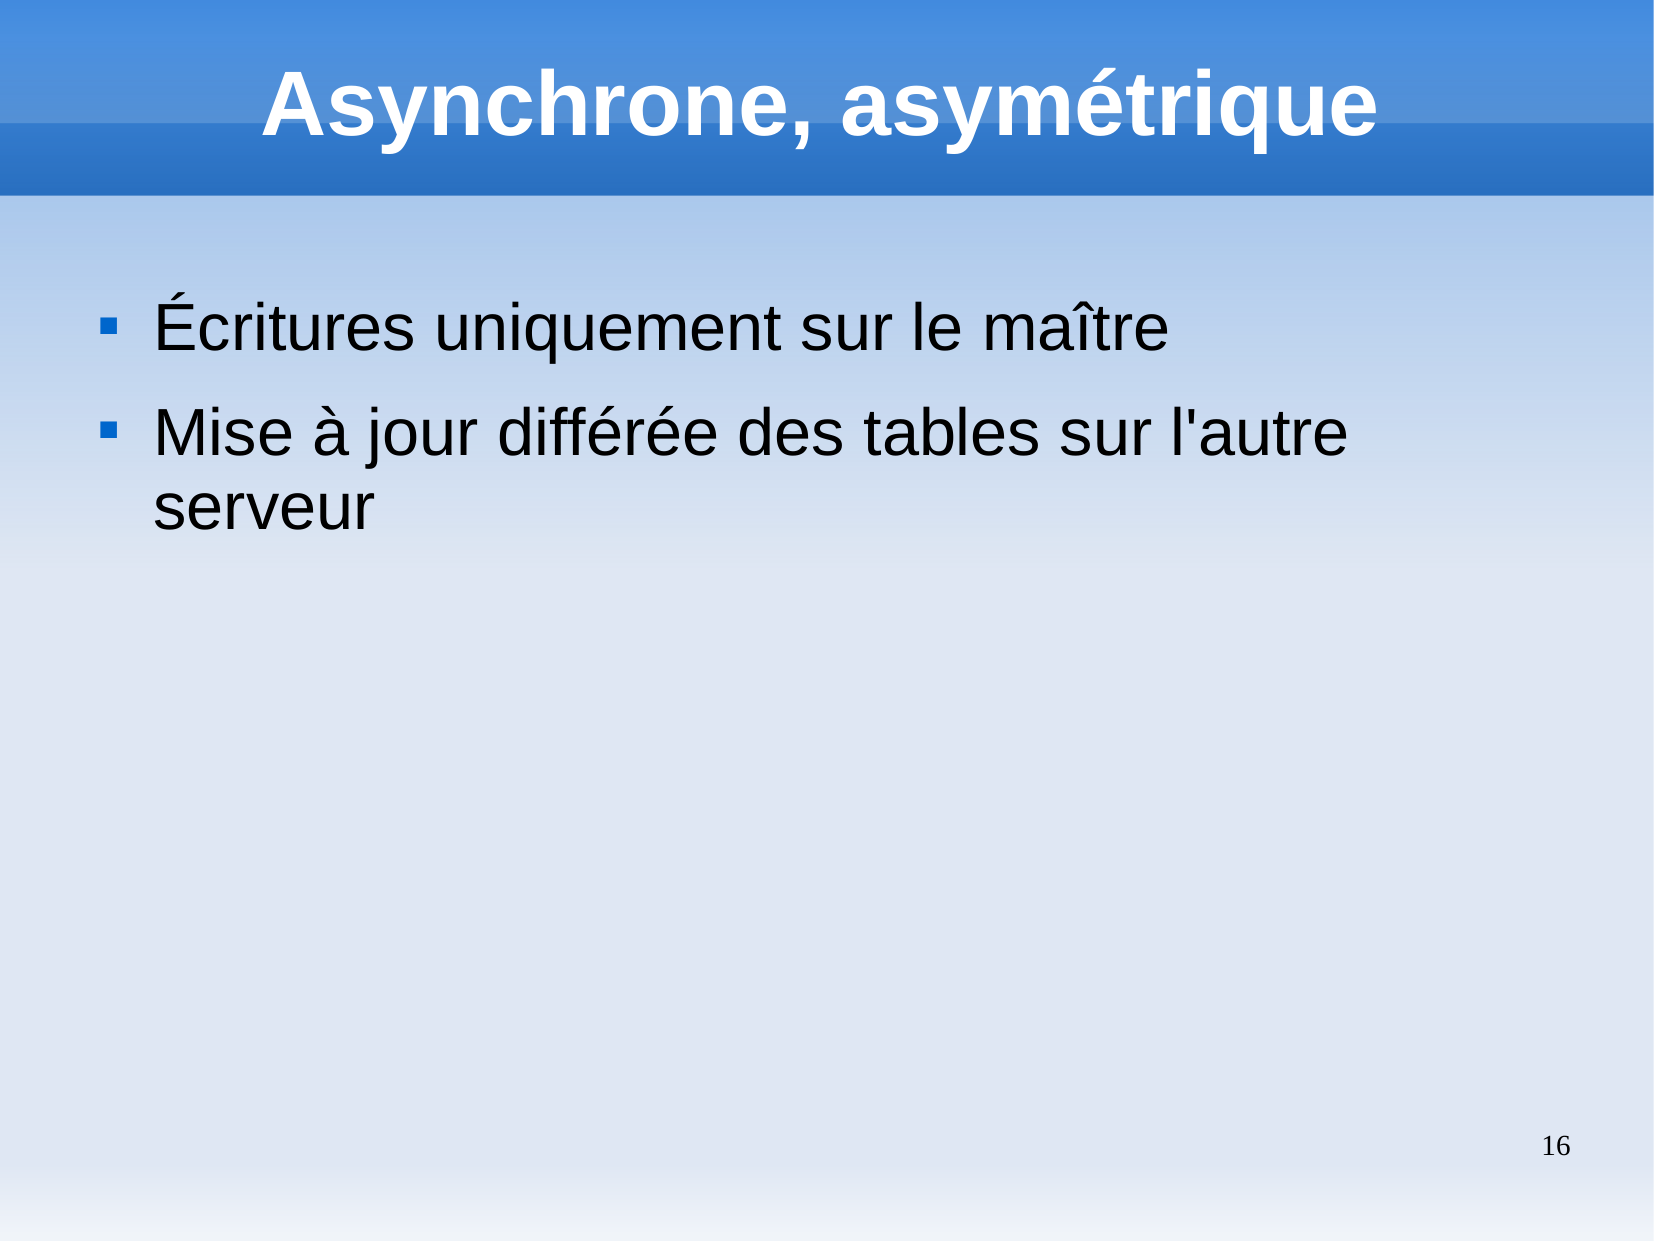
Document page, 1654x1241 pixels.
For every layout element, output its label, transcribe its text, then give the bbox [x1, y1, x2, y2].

picture [0, 0, 1654, 1241]
list Écritures uniquement sur le maître Mise à jour différée des tables sur l'autre serveur [82, 290, 1571, 1094]
title Asynchrone, asymétrique [76, 0, 1565, 208]
